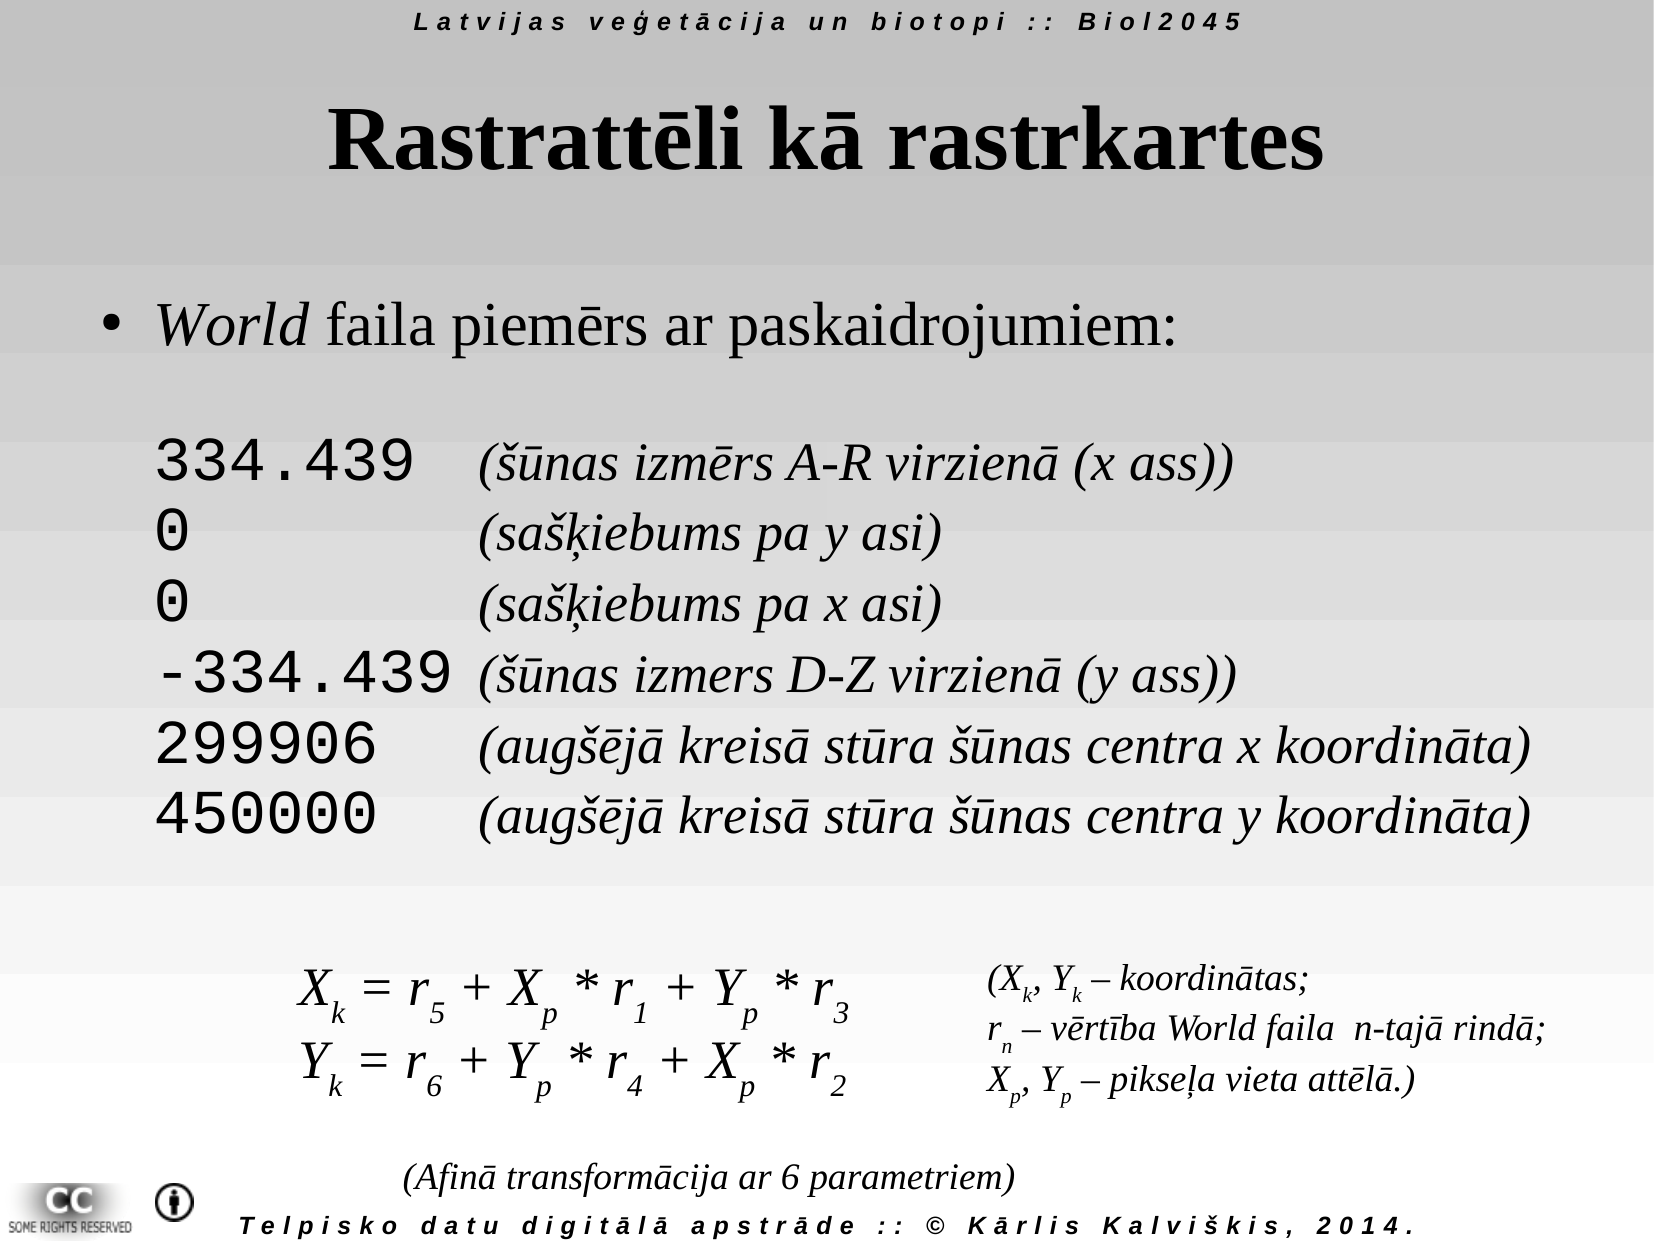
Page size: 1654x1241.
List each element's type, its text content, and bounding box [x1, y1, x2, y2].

text_box (Xk, Yk – koordinātas; rn – vērtība World faila n-tajā rindā; Xp, Yp – pikseļa vieta attēlā.) [972, 949, 1562, 1116]
title Rastrattēli kā rastrkartes [29, 43, 1625, 234]
text_box (Afinā transformācija ar 6 parametriem) [387, 1148, 1031, 1205]
list World faila piemērs ar paskaidrojumiem: 334.439 (šūnas izmērs A-R virzienā (x ass)) 0 (sašķiebums pa y asi) 0 (sašķiebums pa x asi) -334.439 (šūnas izmers D-Z virzienā (y ass)) 299906 (augšējā kreisā stūra šūnas centra x koordināta) 450000 (augšējā kreisā stūra šūnas centra y koordināta) [82, 289, 1571, 1098]
text_box Xk = r5 + Xp * r1 + Yp * r3 Yk = r6 + Yp * r4 + Xp * r2 [283, 949, 875, 1111]
picture [0, 0, 1654, 1241]
